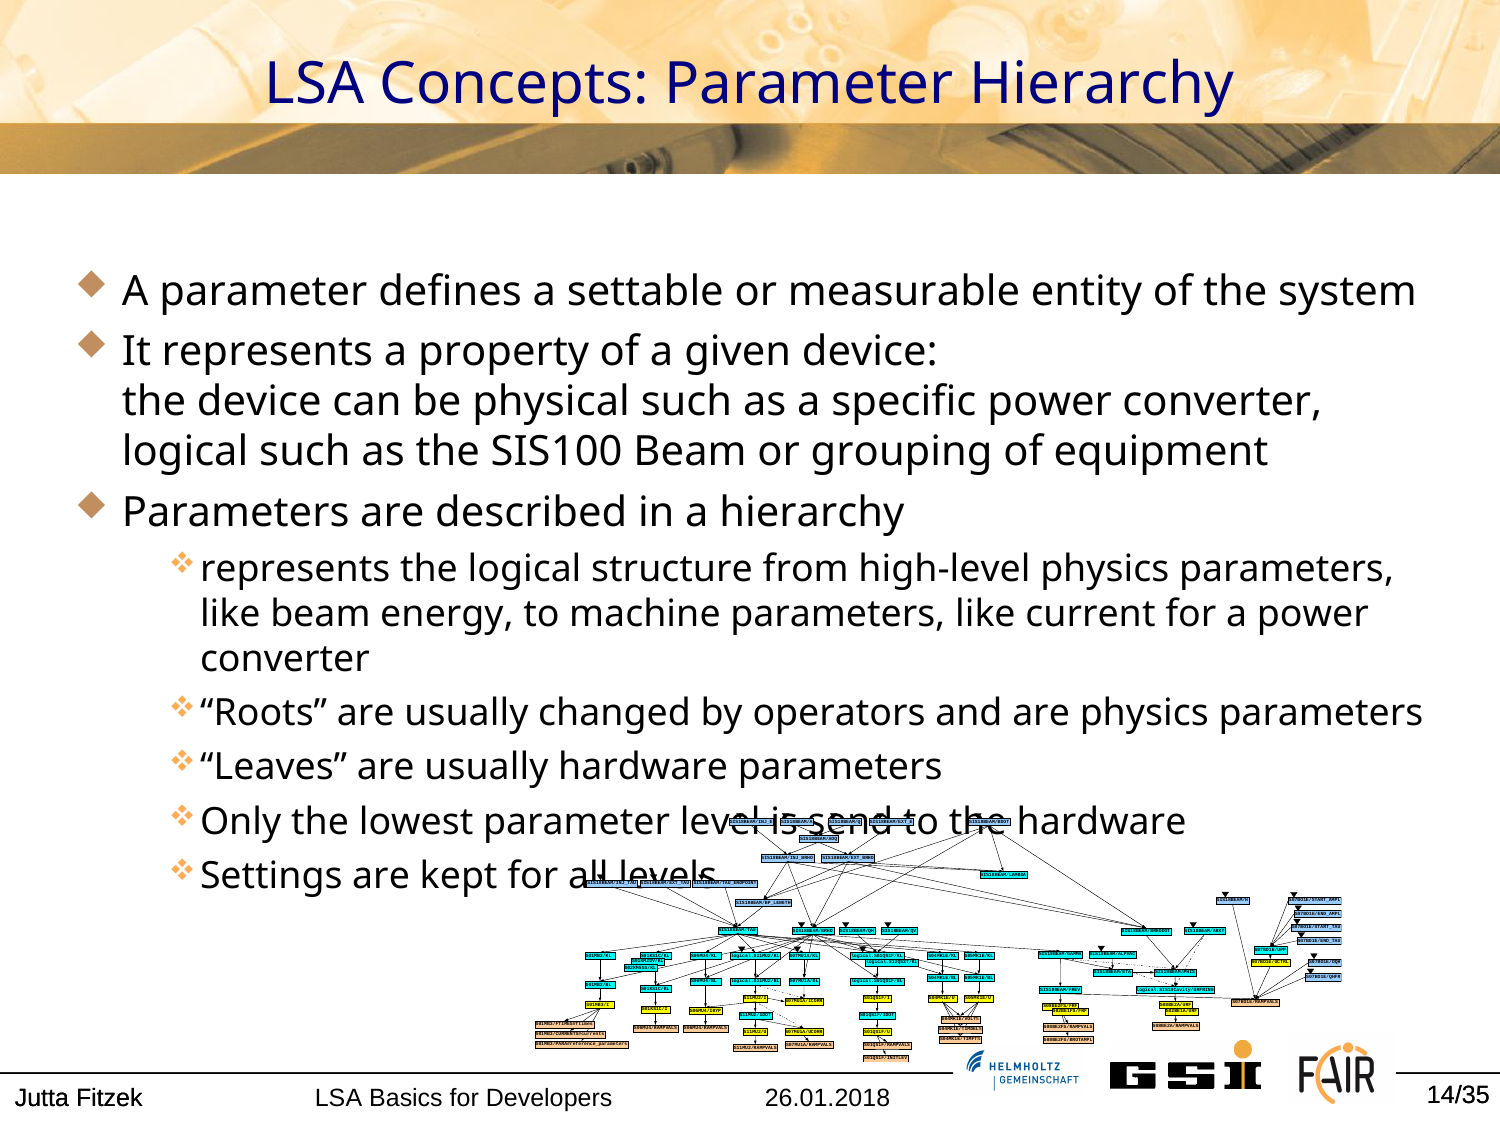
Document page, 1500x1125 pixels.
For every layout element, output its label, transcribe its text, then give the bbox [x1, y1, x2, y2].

picture [534, 813, 1396, 1106]
title LSA Concepts: Parameter Hierarchy [75, 0, 1425, 174]
picture [0, 0, 1500, 175]
list A parameter defines a settable or measurable entity of the system It represents a property of a given device: the device can be physical such as a specific power converter, logical such as the SIS100 Beam or grouping of equipment Parameters are described in a hierarchy represents the logical structure from high-level physics parameters, like beam energy, to machine parameters, like current for a power converter “Roots” are usually changed by operators and are physics parameters “Leaves” are usually hardware parameters Only the lowest parameter level is send to the hardware Settings are kept for all levels [75, 263, 1425, 1006]
